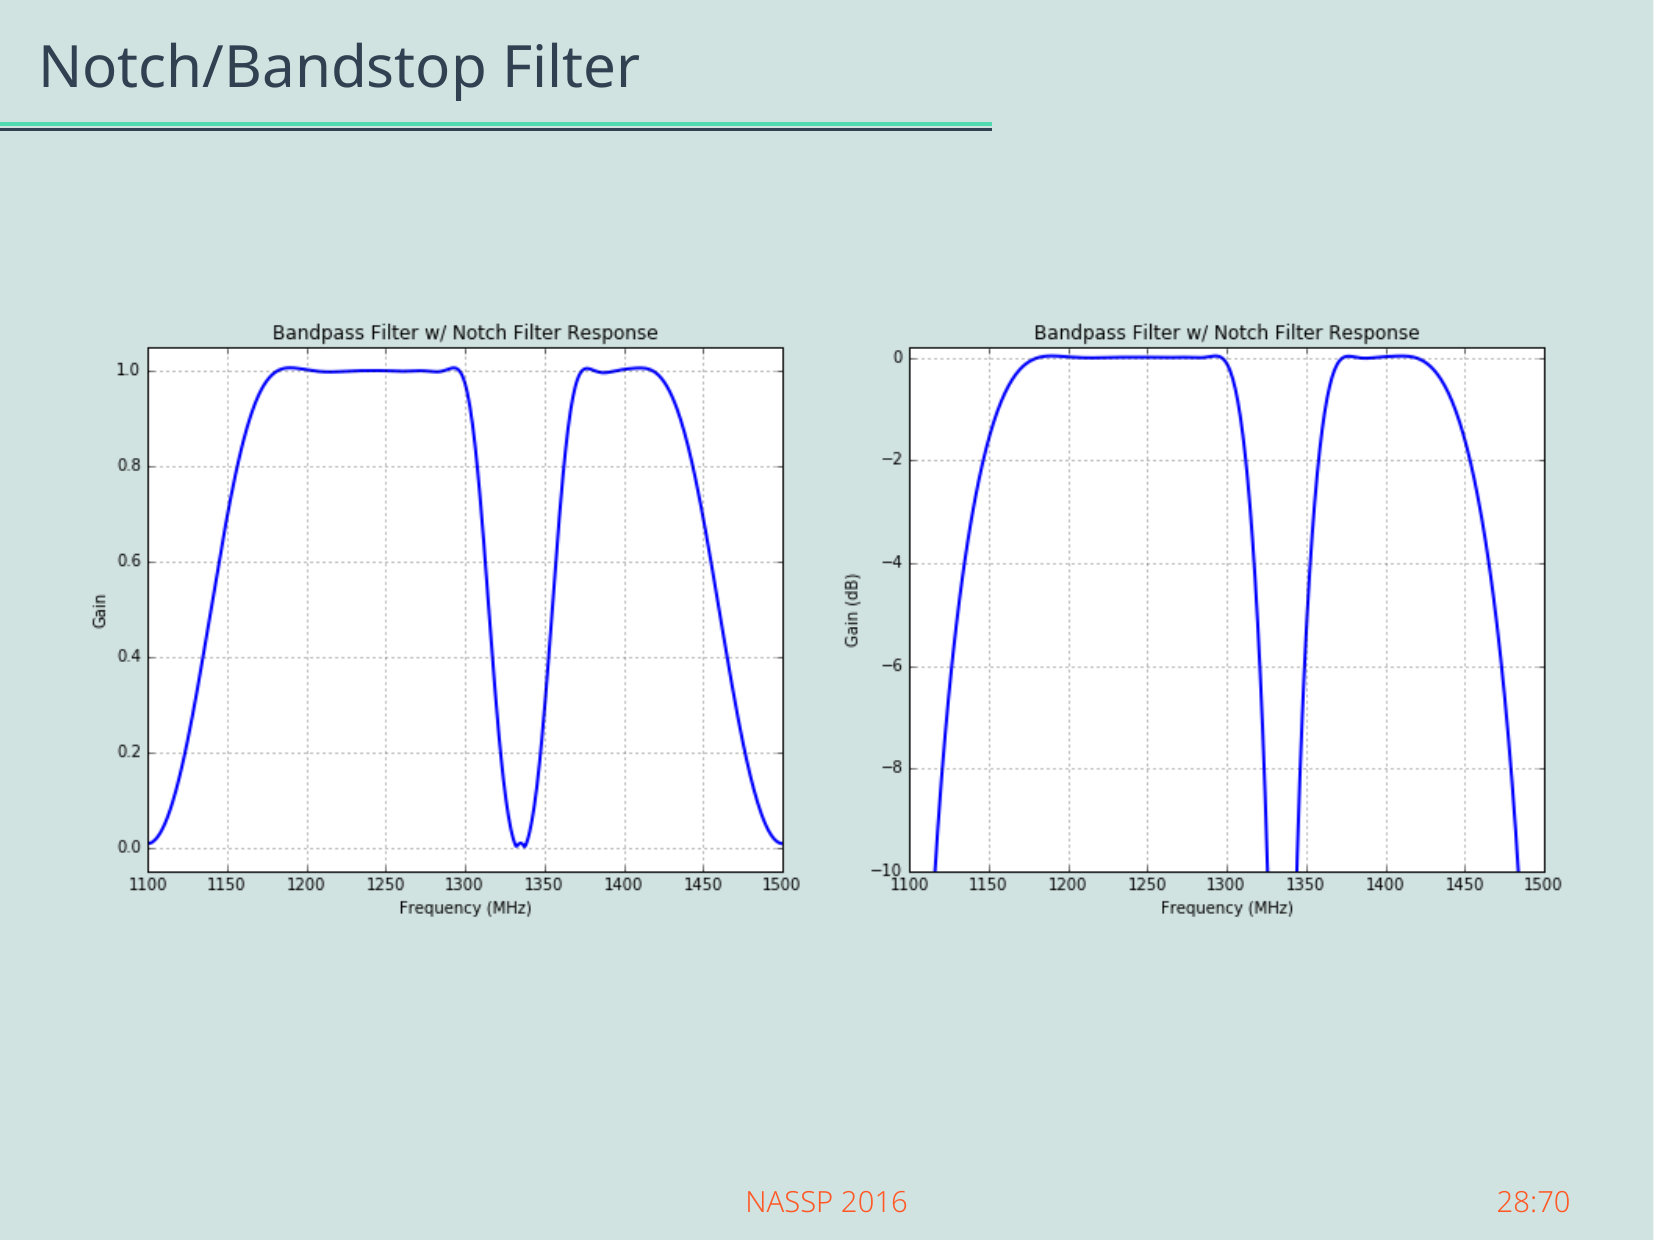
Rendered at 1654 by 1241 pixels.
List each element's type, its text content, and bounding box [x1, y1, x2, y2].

text_box Notch/Bandstop Filter [23, 17, 1312, 103]
picture [82, 313, 1574, 928]
